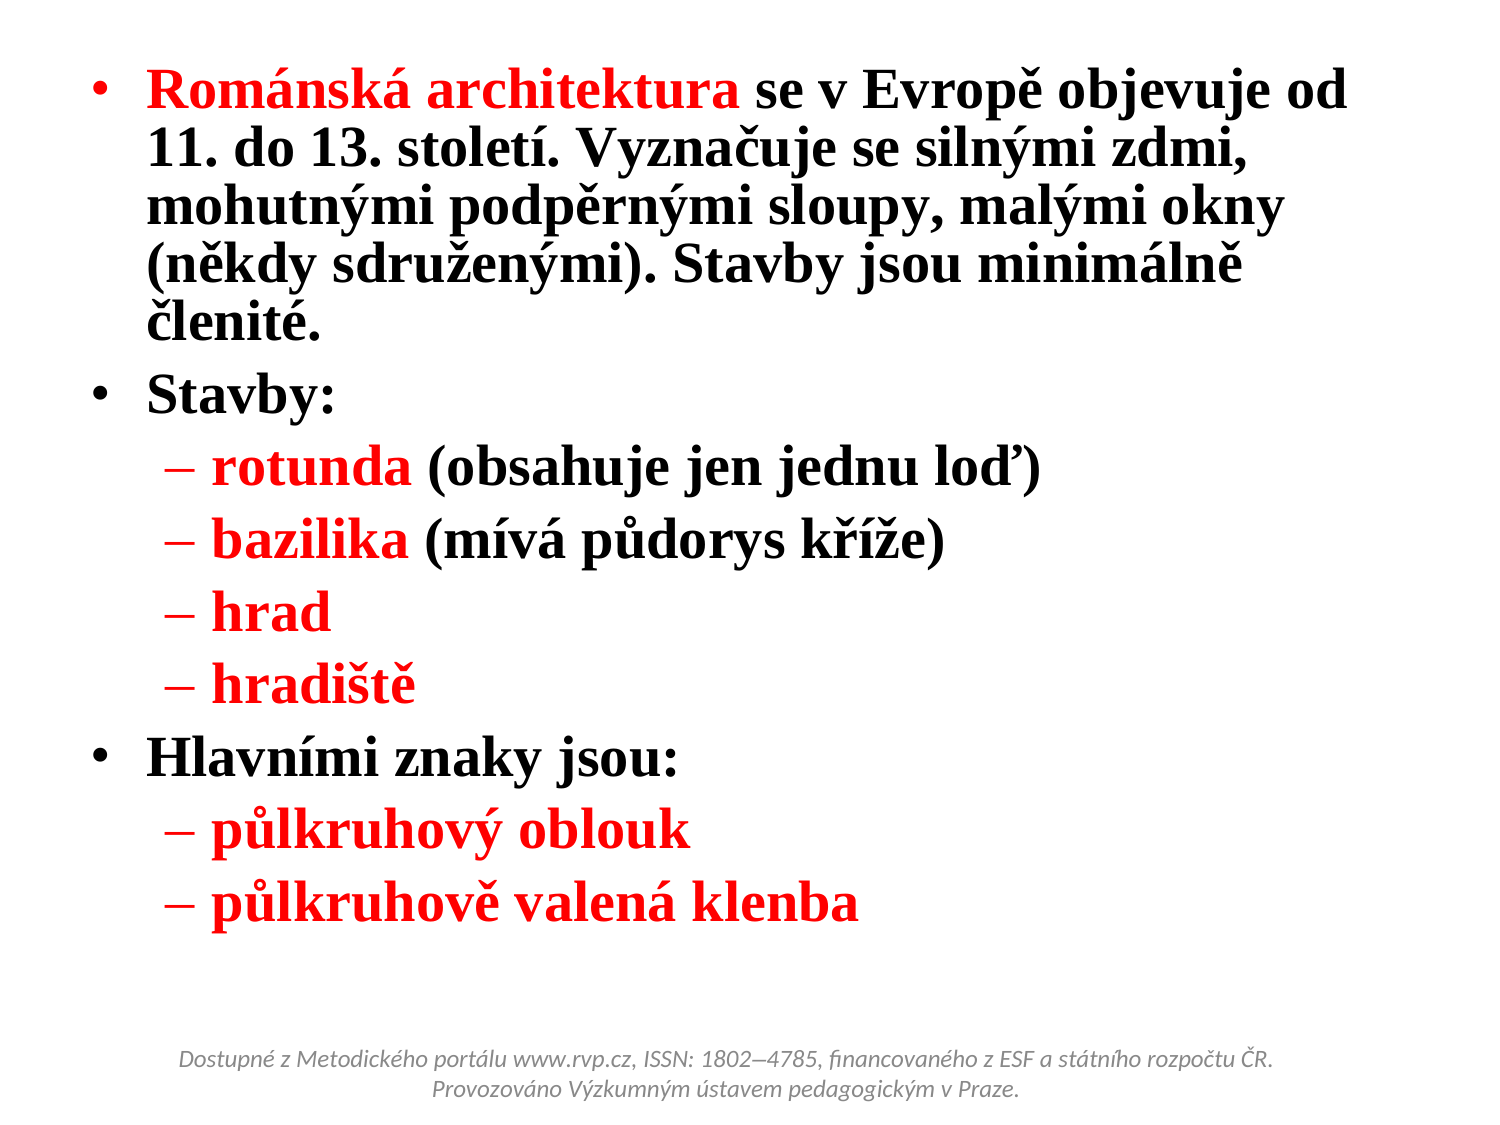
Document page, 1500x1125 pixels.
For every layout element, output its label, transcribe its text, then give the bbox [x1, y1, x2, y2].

list Románská architektura se v Evropě objevuje od 11. do 13. století. Vyznačuje se silnými zdmi, mohutnými podpěrnými sloupy, malými okny (někdy sdruženými). Stavby jsou minimálně členité. Stavby: rotunda (obsahuje jen jednu loď) bazilika (mívá půdorys kříže) hrad hradiště Hlavními znaky jsou: půlkruhový oblouk půlkruhově valená klenba [75, 54, 1426, 1091]
text_box Dostupné z Metodického portálu www.rvp.cz, ISSN: 1802–4785, financovaného z ESF a státního rozpočtu ČR. Provozováno Výzkumným ústavem pedagogickým v Praze. [105, 1042, 1348, 1103]
